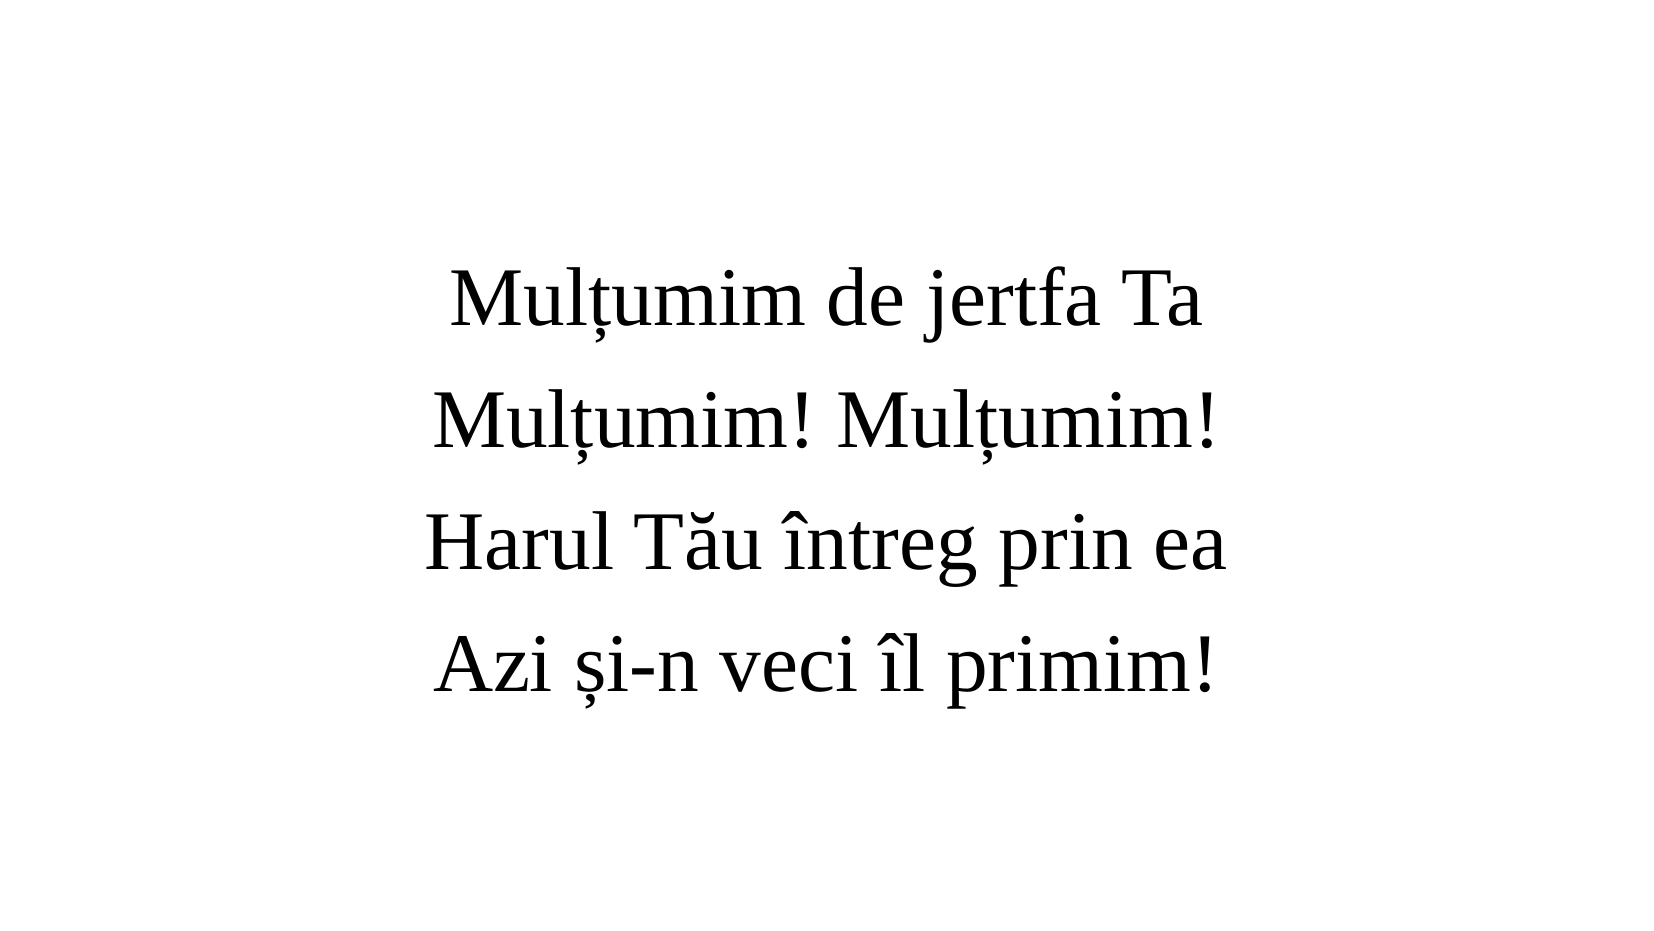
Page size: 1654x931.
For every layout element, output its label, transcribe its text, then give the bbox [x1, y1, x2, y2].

subtitle Mulțumim de jertfa Ta Mulțumim! Mulțumim! Harul Tău întreg prin ea Azi și-n veci îl primim! [118, 238, 1536, 712]
